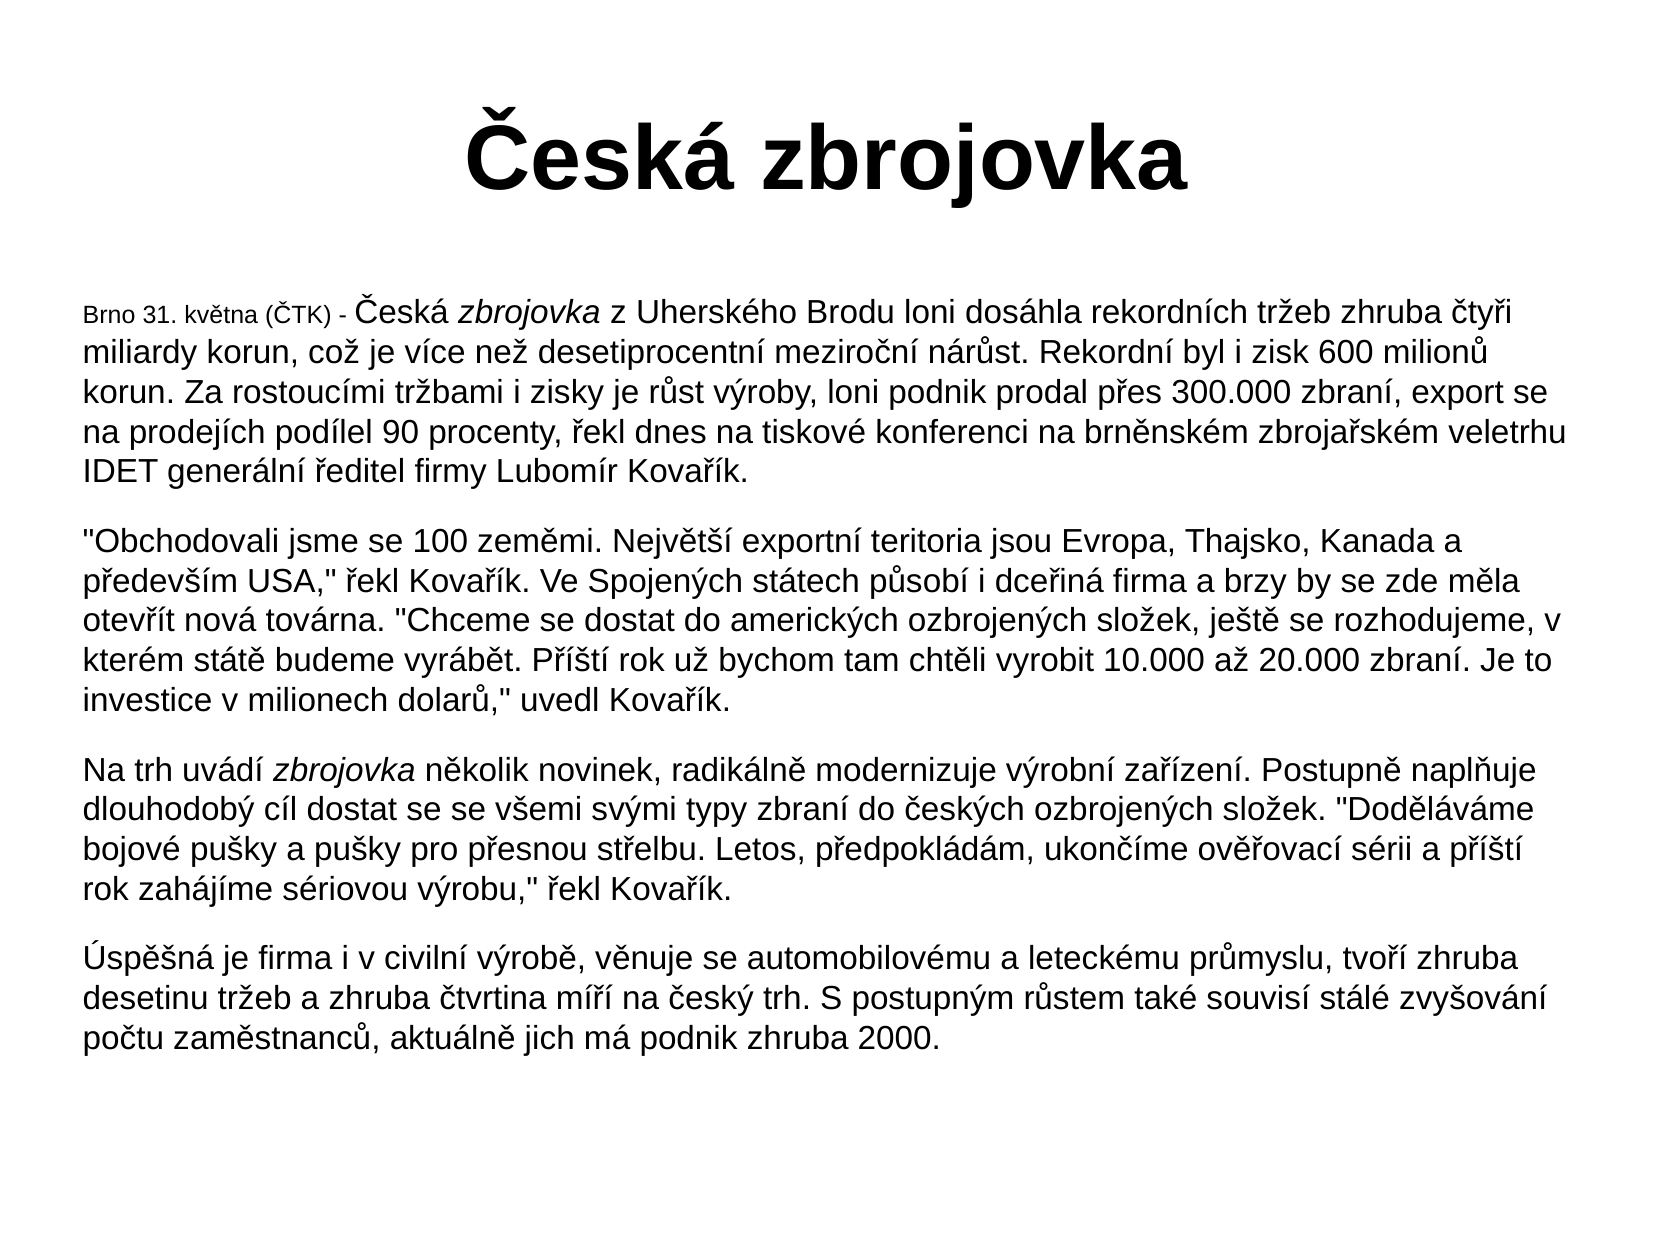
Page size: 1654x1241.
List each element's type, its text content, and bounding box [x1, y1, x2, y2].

list Brno 31. května (ČTK) - Česká zbrojovka z Uherského Brodu loni dosáhla rekordních tržeb zhruba čtyři miliardy korun, což je více než desetiprocentní meziroční nárůst. Rekordní byl i zisk 600 milionů korun. Za rostoucími tržbami i zisky je růst výroby, loni podnik prodal přes 300.000 zbraní, export se na prodejích podílel 90 procenty, řekl dnes na tiskové konferenci na brněnském zbrojařském veletrhu IDET generální ředitel firmy Lubomír Kovařík. "Obchodovali jsme se 100 zeměmi. Největší exportní teritoria jsou Evropa, Thajsko, Kanada a především USA," řekl Kovařík. Ve Spojených státech působí i dceřiná firma a brzy by se zde měla otevřít nová továrna. "Chceme se dostat do amerických ozbrojených složek, ještě se rozhodujeme, v kterém státě budeme vyrábět. Příští rok už bychom tam chtěli vyrobit 10.000 až 20.000 zbraní. Je to investice v milionech dolarů," uvedl Kovařík. Na trh uvádí zbrojovka několik novinek, radikálně modernizuje výrobní zařízení. Postupně naplňuje dlouhodobý cíl dostat se se všemi svými typy zbraní do českých ozbrojených složek. "Doděláváme bojové pušky a pušky pro přesnou střelbu. Letos, předpokládám, ukončíme ověřovací sérii a příští rok zahájíme sériovou výrobu," řekl Kovařík. Úspěšná je firma i v civilní výrobě, věnuje se automobilovému a leteckému průmyslu, tvoří zhruba desetinu tržeb a zhruba čtvrtina míří na český trh. S postupným růstem také souvisí stálé zvyšování počtu zaměstnanců, aktuálně jich má podnik zhruba 2000. [82, 290, 1571, 1109]
title Česká zbrojovka [82, 49, 1571, 257]
